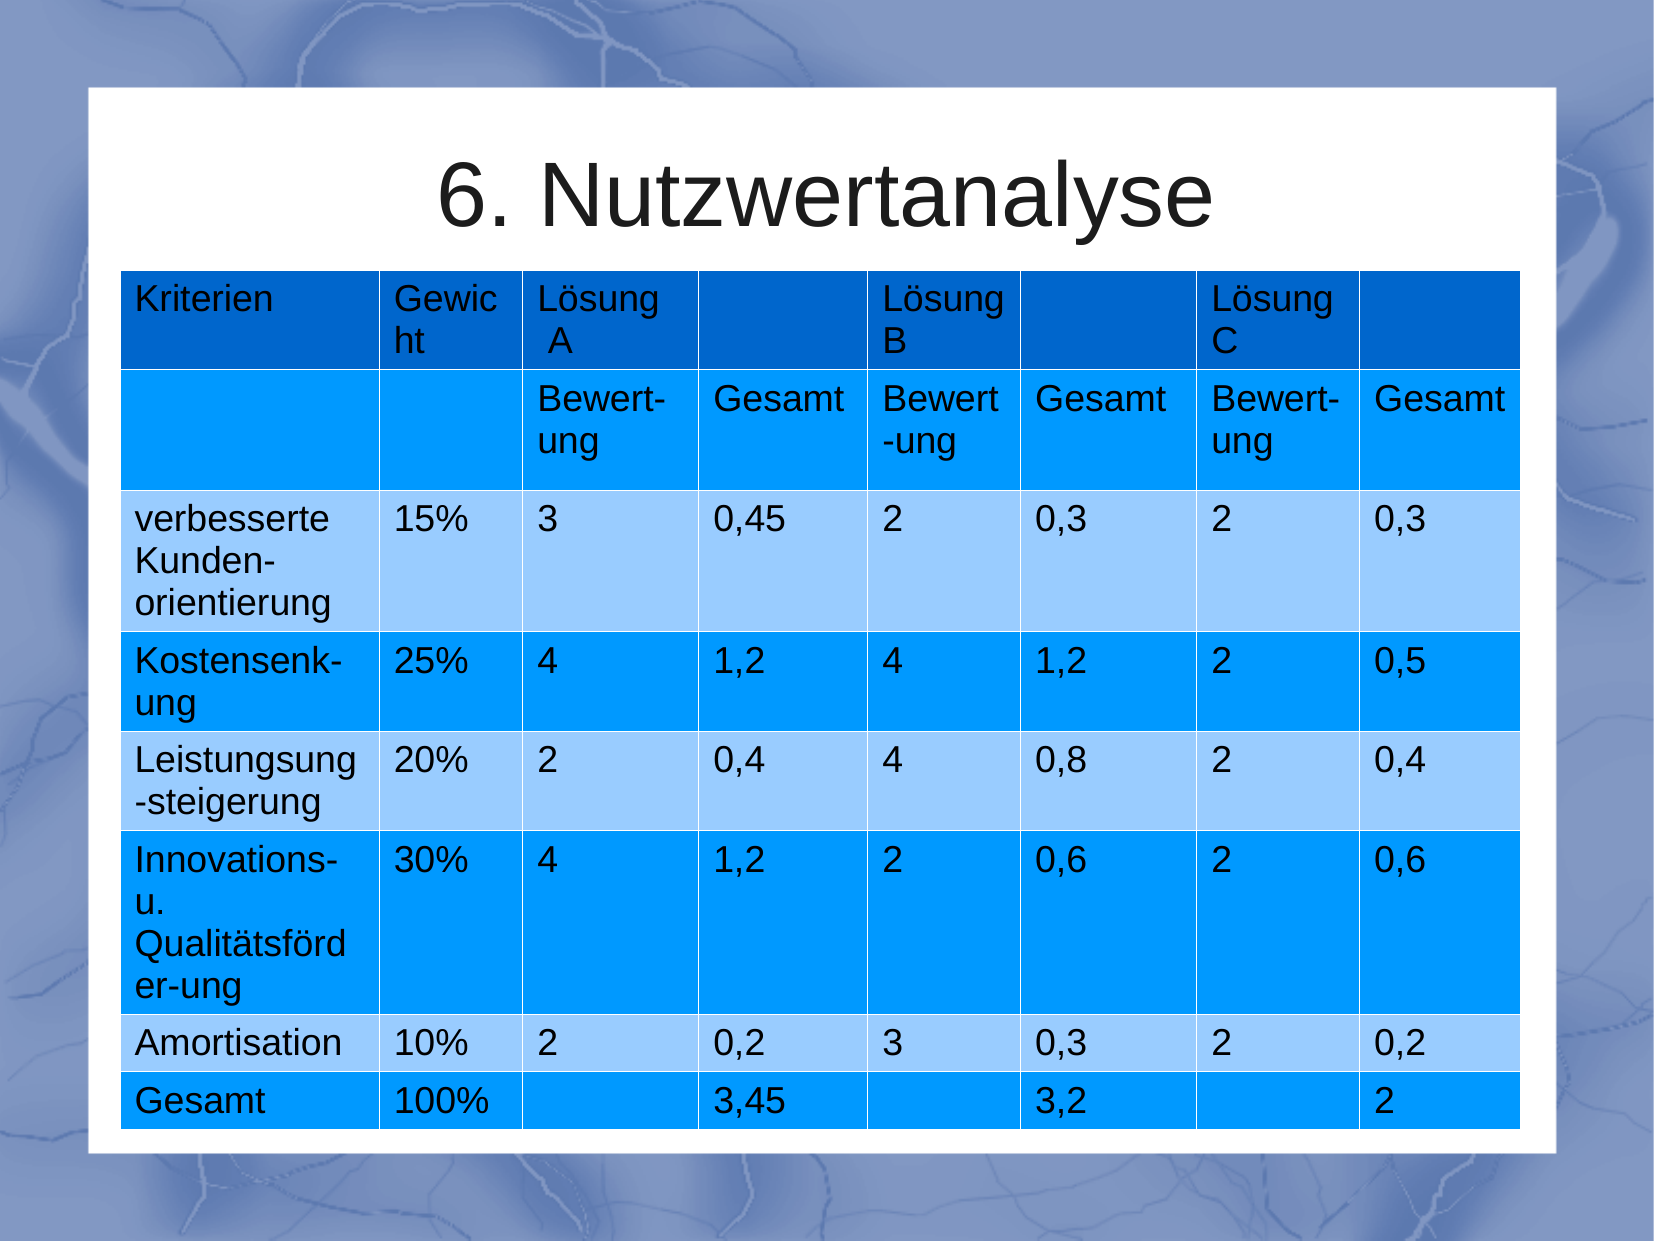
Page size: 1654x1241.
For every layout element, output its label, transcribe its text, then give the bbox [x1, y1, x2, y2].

table_header Lösung A [523, 271, 698, 369]
table_cell Kostensenk-ung [121, 632, 379, 731]
table_cell 20% [380, 732, 522, 830]
table_cell 0,4 [699, 732, 867, 830]
table_cell 4 [868, 632, 1020, 731]
table_cell Gesamt [1360, 370, 1520, 490]
table_cell 0,2 [699, 1015, 867, 1071]
table_header [1021, 271, 1196, 369]
table_cell 1,2 [699, 632, 867, 731]
table_cell 25% [380, 632, 522, 731]
table_cell 2 [868, 491, 1020, 631]
table_cell 2 [1197, 632, 1359, 731]
table_header [699, 271, 867, 369]
table_cell [1197, 1072, 1359, 1129]
table_cell 0,4 [1360, 732, 1520, 830]
table_cell 4 [523, 632, 698, 731]
table_cell Gesamt [1021, 370, 1196, 490]
table_cell 3,2 [1021, 1072, 1196, 1129]
table_cell [121, 370, 379, 490]
table_cell 0,45 [699, 491, 867, 631]
table_cell 1,2 [1021, 632, 1196, 731]
table_header Lösung C [1197, 271, 1359, 369]
picture [0, 0, 1654, 1241]
table_cell Bewert- ung [1197, 370, 1359, 490]
table_cell 2 [1197, 1015, 1359, 1071]
table_cell 3,45 [699, 1072, 867, 1129]
table_cell 2 [1197, 491, 1359, 631]
table_cell Amortisation [121, 1015, 379, 1071]
table_header [1360, 271, 1520, 369]
table_cell 4 [868, 732, 1020, 830]
table_cell 2 [1197, 732, 1359, 830]
table_cell [523, 1072, 698, 1129]
table_cell 1,2 [699, 831, 867, 1014]
table_cell 0,3 [1021, 1015, 1196, 1071]
table_cell verbesserte Kunden-orientierung [121, 491, 379, 631]
table_cell 0,6 [1021, 831, 1196, 1014]
table_cell 2 [523, 732, 698, 830]
table_cell Bewert- ung [523, 370, 698, 490]
table_cell Gesamt [121, 1072, 379, 1129]
table_cell 3 [523, 491, 698, 631]
table_cell 0,6 [1360, 831, 1520, 1014]
table_cell Leistungsung-steigerung [121, 732, 379, 830]
table_cell [380, 370, 522, 490]
table_cell 2 [1197, 831, 1359, 1014]
table_cell Bewert-ung [868, 370, 1020, 490]
table_cell 10% [380, 1015, 522, 1071]
table_cell 100% [380, 1072, 522, 1129]
table_cell Gesamt [699, 370, 867, 490]
title 6. Nutzwertanalyse [118, 90, 1536, 298]
table_cell 0,2 [1360, 1015, 1520, 1071]
table_header Lösung B [868, 271, 1020, 369]
table_cell 2 [523, 1015, 698, 1071]
table_cell 0,3 [1360, 491, 1520, 631]
table_header Kriterien [121, 271, 379, 369]
table_cell 2 [1360, 1072, 1520, 1129]
table_cell 0,5 [1360, 632, 1520, 731]
table_cell [868, 1072, 1020, 1129]
table_cell 15% [380, 491, 522, 631]
table_cell 4 [523, 831, 698, 1014]
table_cell 30% [380, 831, 522, 1014]
table_header Gewicht [380, 271, 522, 369]
table_cell Innovations- u. Qualitätsförder-ung [121, 831, 379, 1014]
table_cell 3 [868, 1015, 1020, 1071]
table_cell 0,3 [1021, 491, 1196, 631]
table_cell 2 [868, 831, 1020, 1014]
table_cell 0,8 [1021, 732, 1196, 830]
